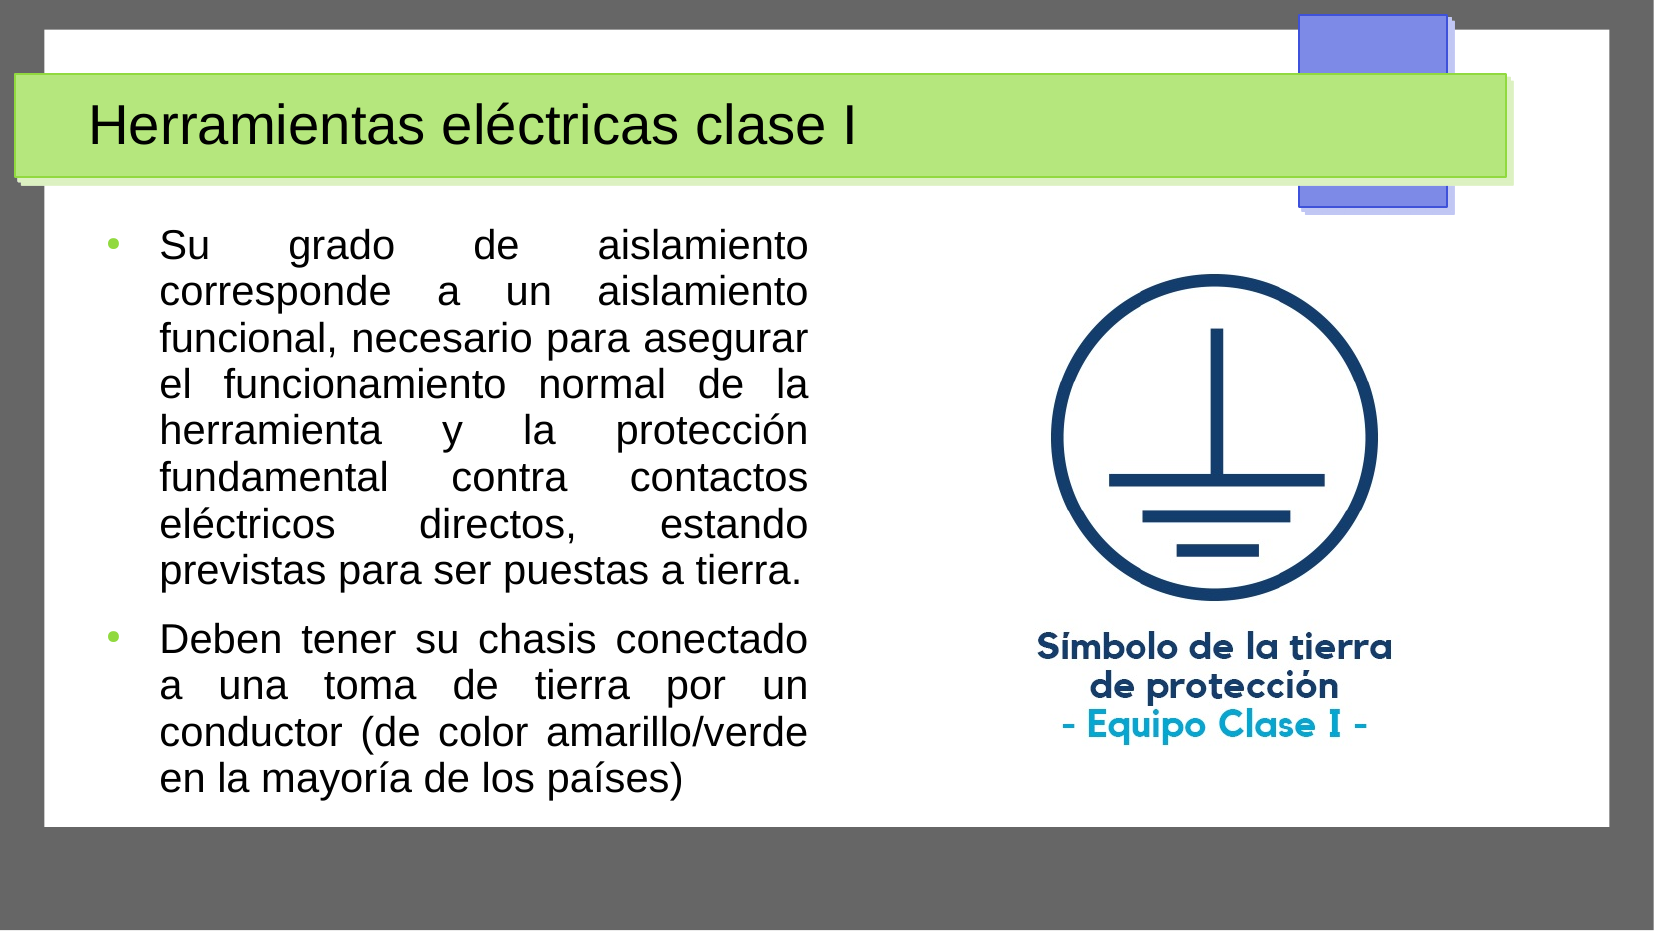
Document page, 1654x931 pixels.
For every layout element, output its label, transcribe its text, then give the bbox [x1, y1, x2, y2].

list Su grado de aislamiento corresponde a un aislamiento funcional, necesario para asegurar el funcionamiento normal de la herramienta y la protección fundamental contra contactos eléctricos directos, estando previstas para ser puestas a tierra. Deben tener su chasis conectado a una toma de tierra por un conductor (de color amarillo/verde en la mayoría de los países) [88, 221, 809, 813]
picture [1002, 253, 1418, 768]
title Herramientas eléctricas clase I [88, 73, 1506, 178]
